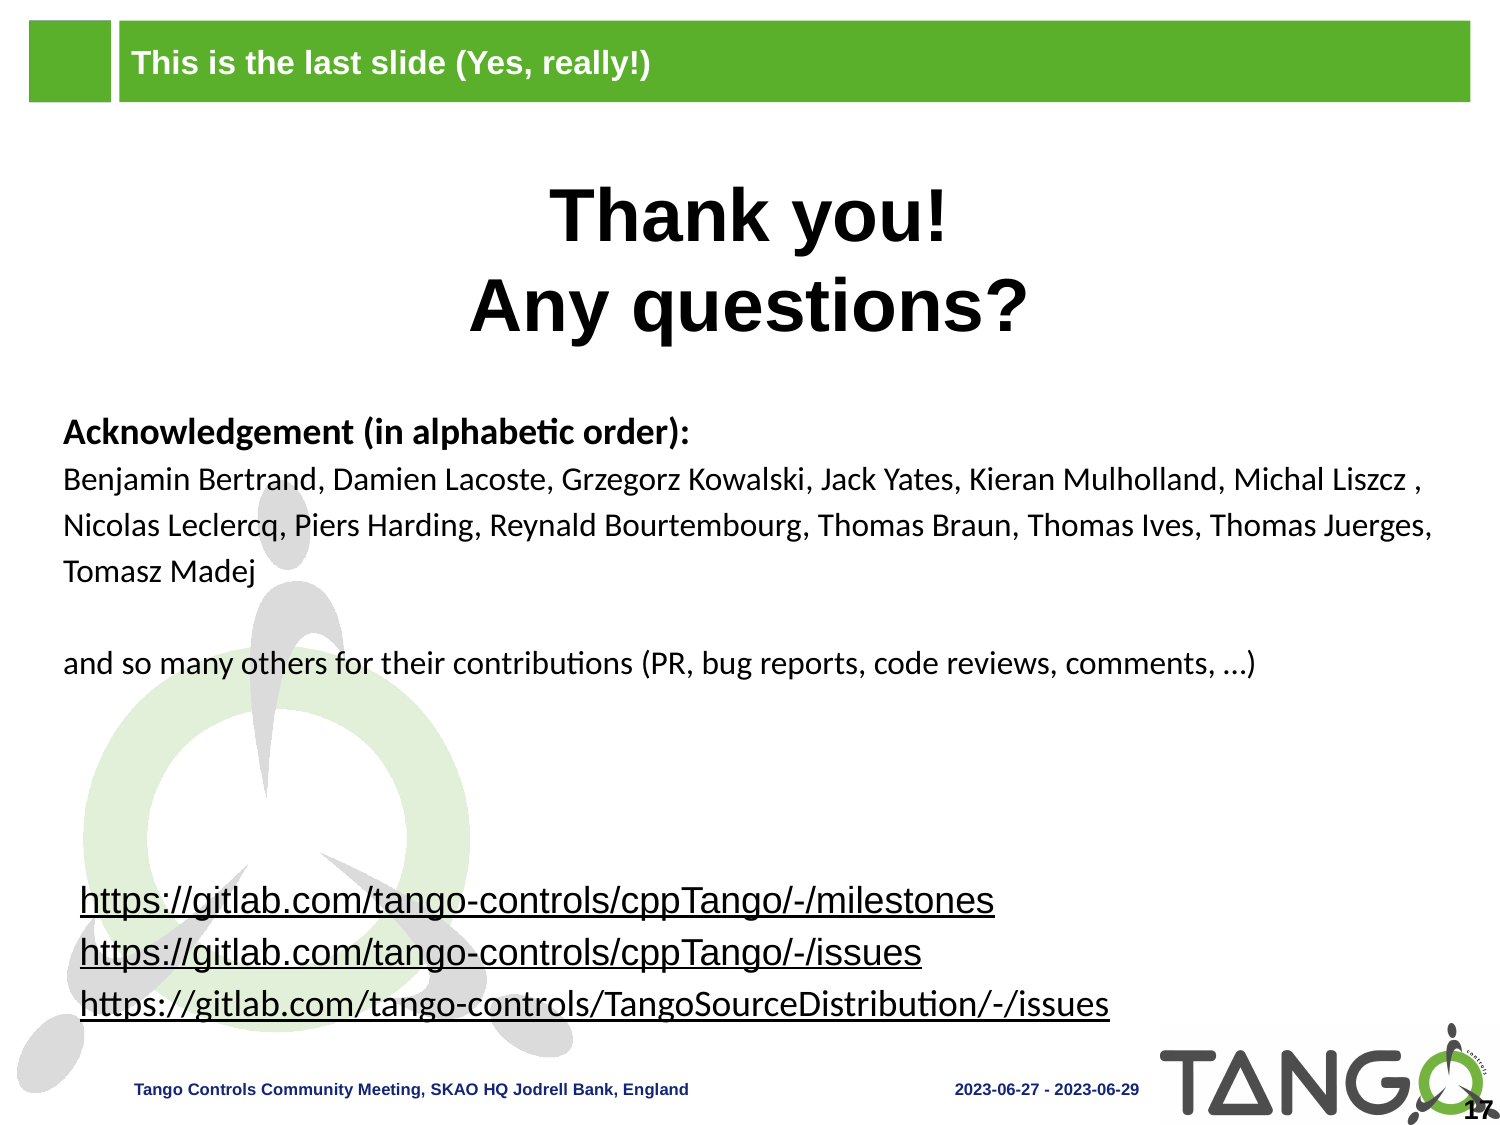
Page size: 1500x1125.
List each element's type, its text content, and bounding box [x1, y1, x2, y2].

picture [1160, 1040, 1403, 1125]
slide_number <number> [1403, 1038, 1494, 1125]
picture [468, 1085, 475, 1093]
text_box https://gitlab.com/tango-controls/cppTango/-/milestones https://gitlab.com/tango-controls/cppTango/-/issues https://gitlab.com/tango-controls/TangoSourceDistribution/-/issues [64, 854, 1436, 1040]
text_box Thank you! Any questions? [373, 151, 1127, 362]
text_box Acknowledgement (in alphabetic order): Benjamin Bertrand, Damien Lacoste, Grzegorz Kowalski, Jack Yates, Kieran Mulholland, Michal Liszcz , Nicolas Leclercq, Piers Harding, Reynald Bourtembourg, Thomas Braun, Thomas Ives, Thomas Juerges, Tomasz Madej and so many others for their contributions (PR, bug reports, code reviews, comments, …) [48, 384, 1452, 697]
picture [1436, 1023, 1500, 1125]
title This is the last slide (Yes, really!) [119, 20, 1471, 103]
picture [17, 480, 573, 1093]
picture [498, 1085, 505, 1093]
